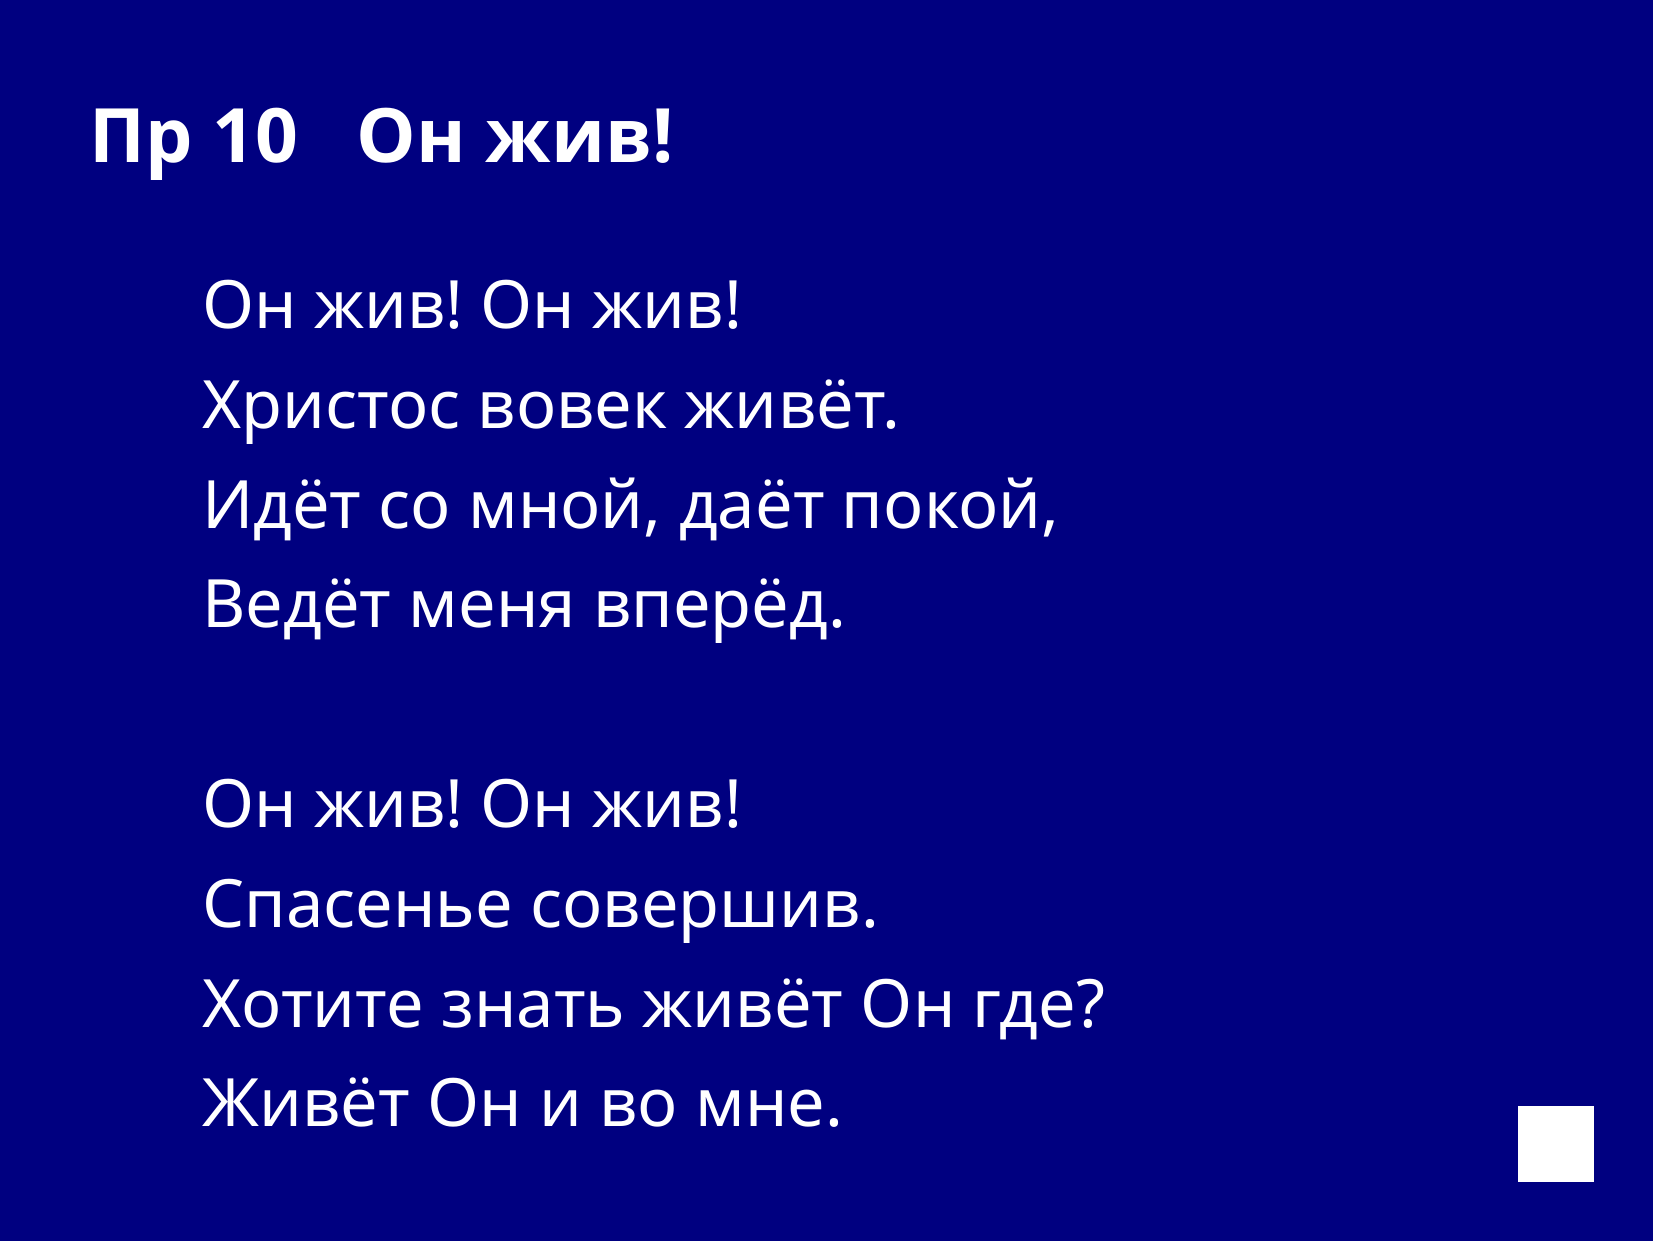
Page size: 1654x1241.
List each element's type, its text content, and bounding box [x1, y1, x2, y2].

text_box [1518, 1106, 1594, 1182]
text_box Он жив! Он жив! Христос вовек живёт. Идёт со мной, даёт покой, Ведёт меня вперёд. Он жив! Он жив! Спасенье совершив. Хотите знать живёт Он где? Живёт Он и во мне. [75, 188, 1576, 1163]
text_box Пр 10 Он жив! [75, 75, 1576, 188]
